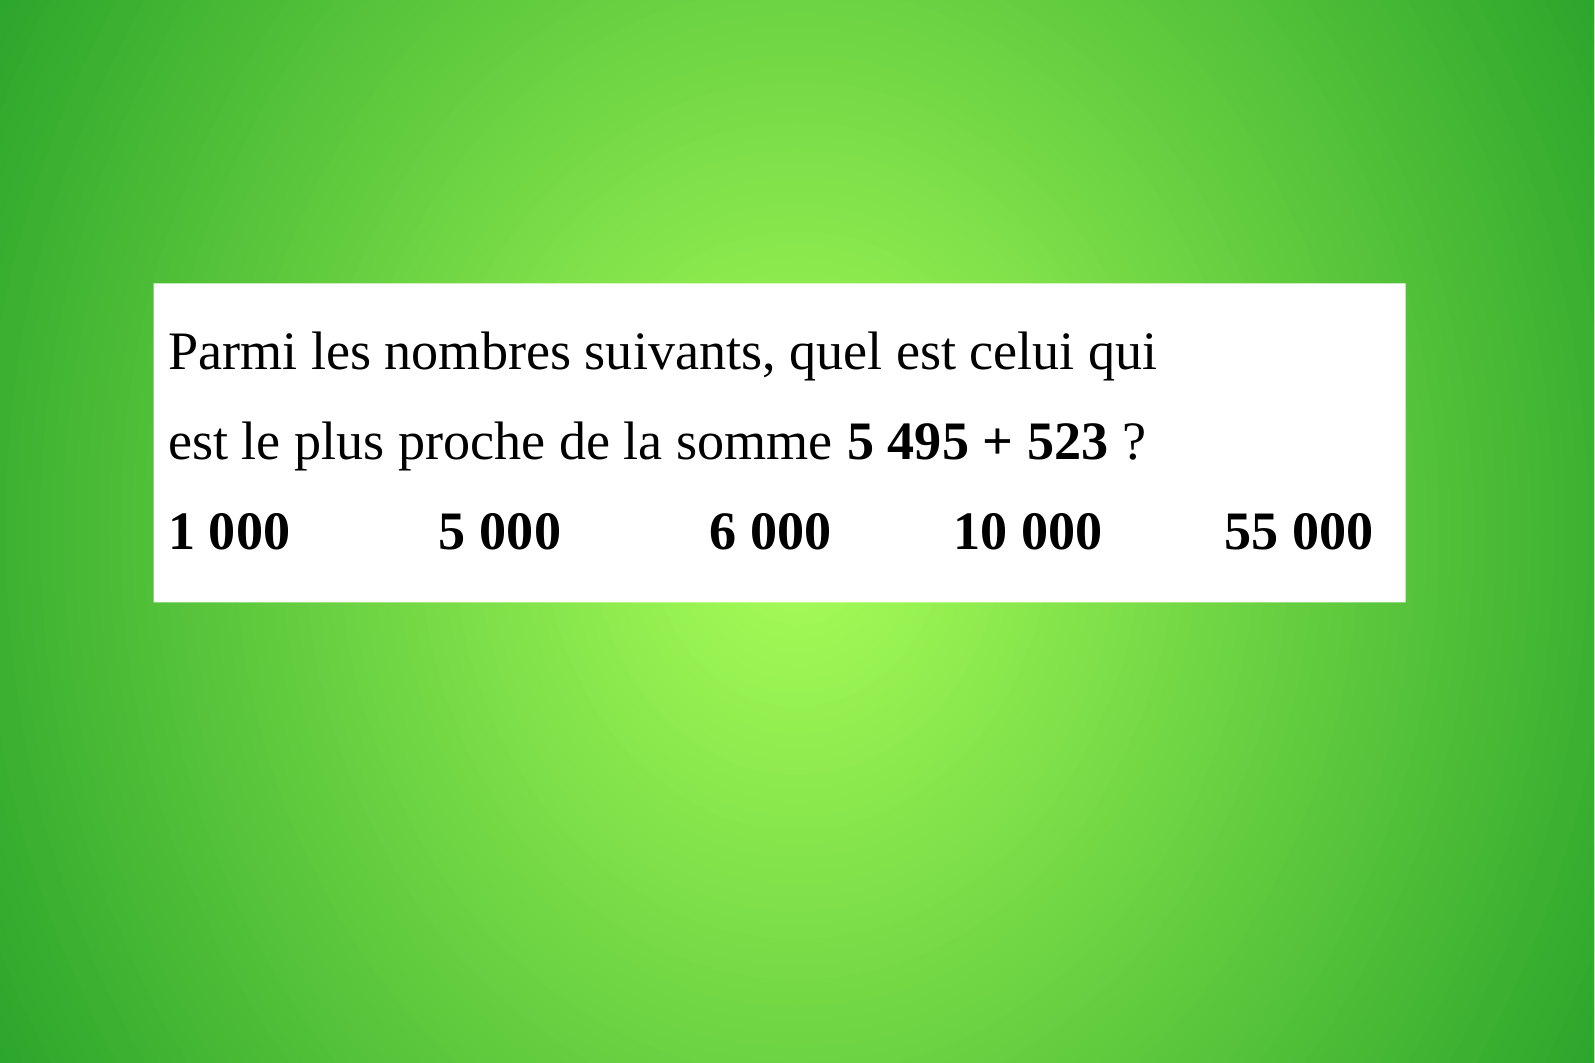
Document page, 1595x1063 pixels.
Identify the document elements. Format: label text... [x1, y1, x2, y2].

picture [0, 0, 1595, 1063]
text_box Parmi les nombres suivants, quel est celui qui est le plus proche de la somme 5 495 + 523 ? 1 000 5 000 6 000 10 000 55 000 [153, 283, 1406, 603]
